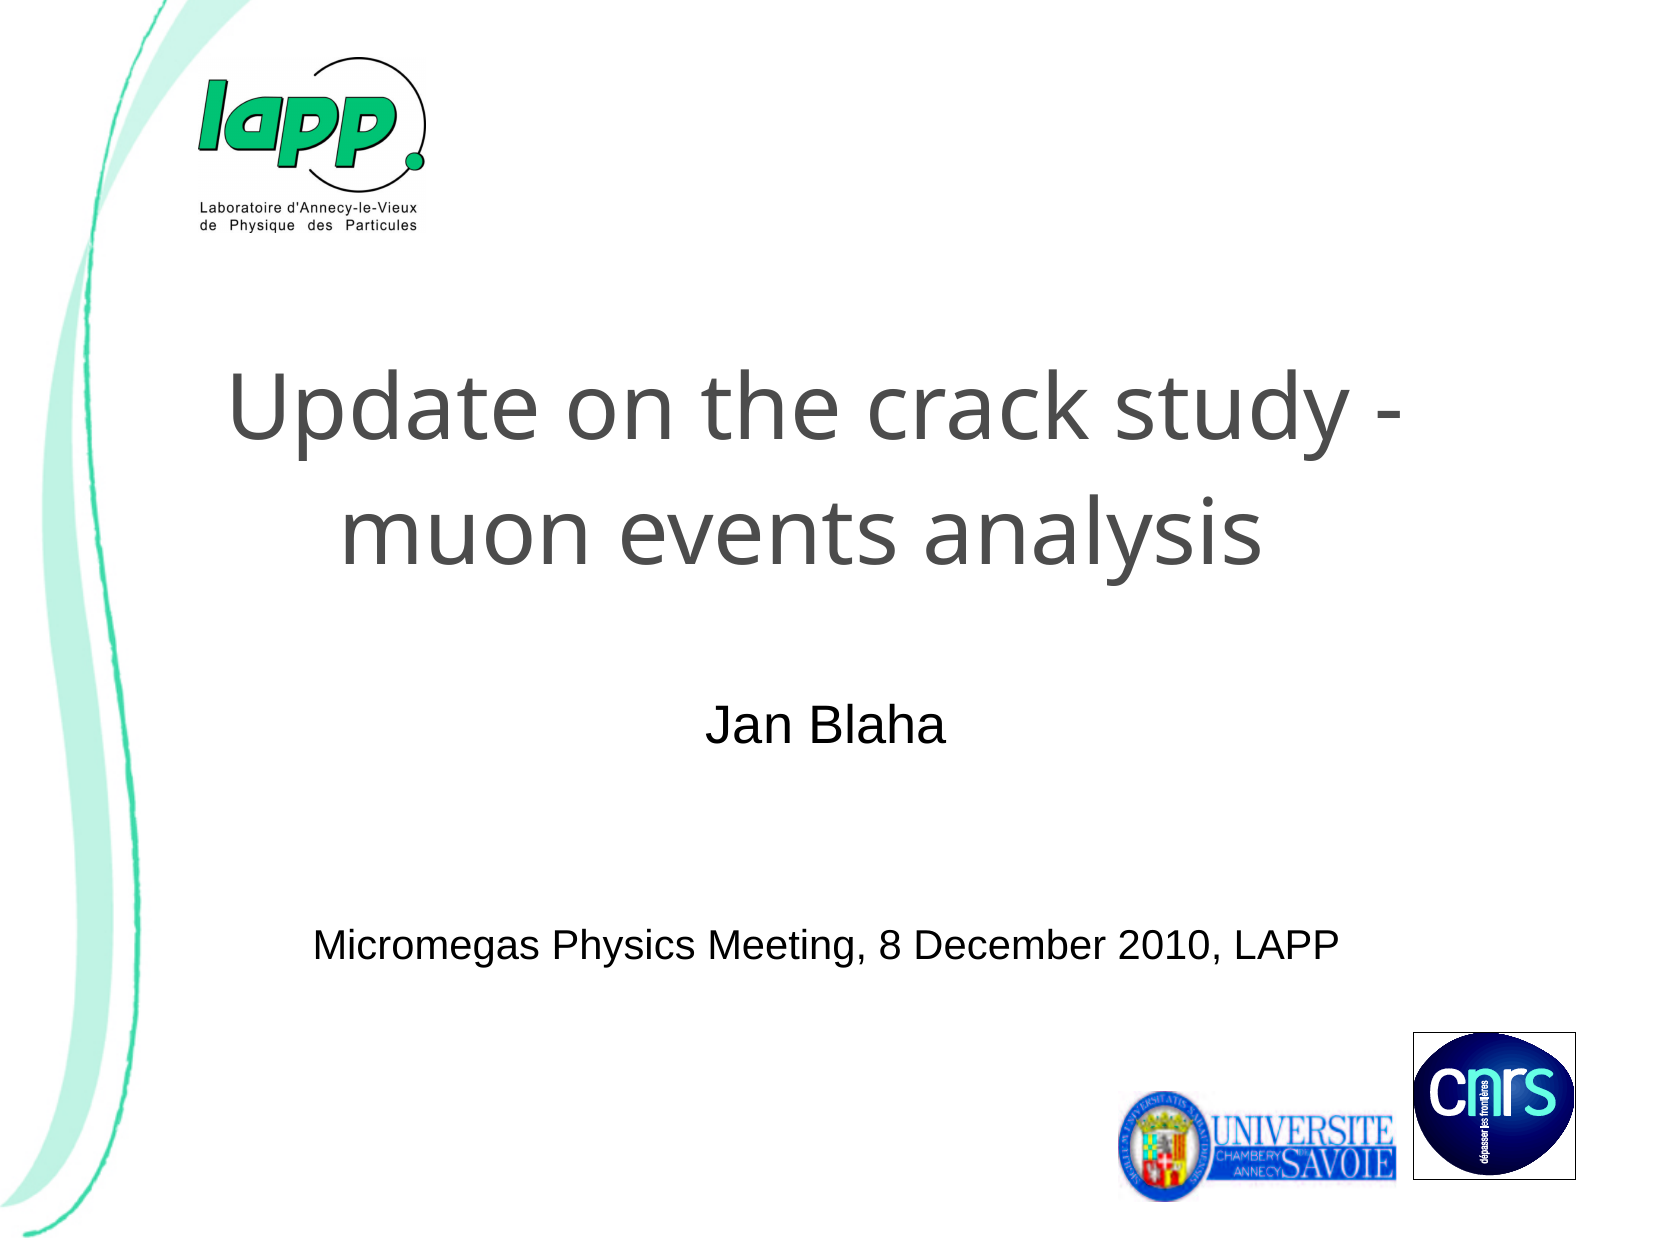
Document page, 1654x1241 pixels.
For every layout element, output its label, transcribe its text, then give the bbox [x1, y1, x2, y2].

picture [1118, 1145, 1397, 1202]
picture [0, 0, 426, 1241]
title Update on the crack study - muon events analysis Jan Blaha Micromegas Physics Meeting, 8 December 2010, LAPP [123, 346, 1530, 1145]
